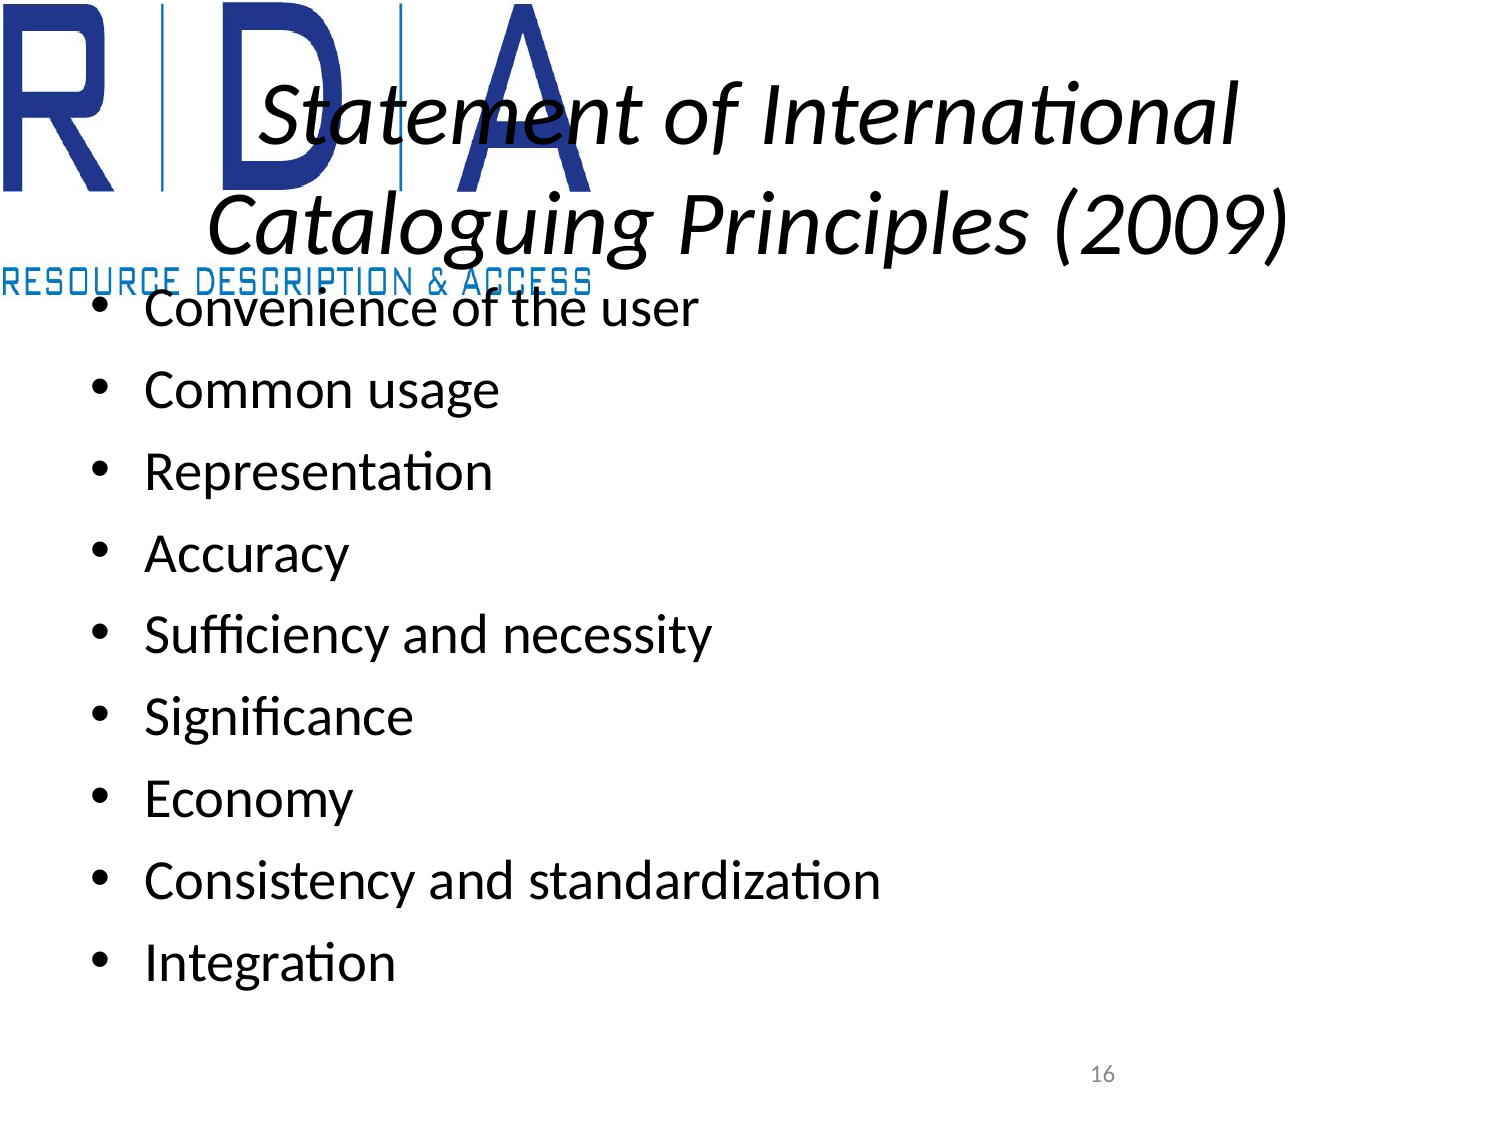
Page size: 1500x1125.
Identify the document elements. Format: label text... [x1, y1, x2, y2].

list Convenience of the user Common usage Representation Accuracy Sufficiency and necessity Significance Economy Consistency and standardization Integration [75, 262, 1426, 1005]
text_box 16 [1074, 1042, 1426, 1103]
title Statement of International Cataloguing Principles (2009) [75, 45, 1426, 233]
